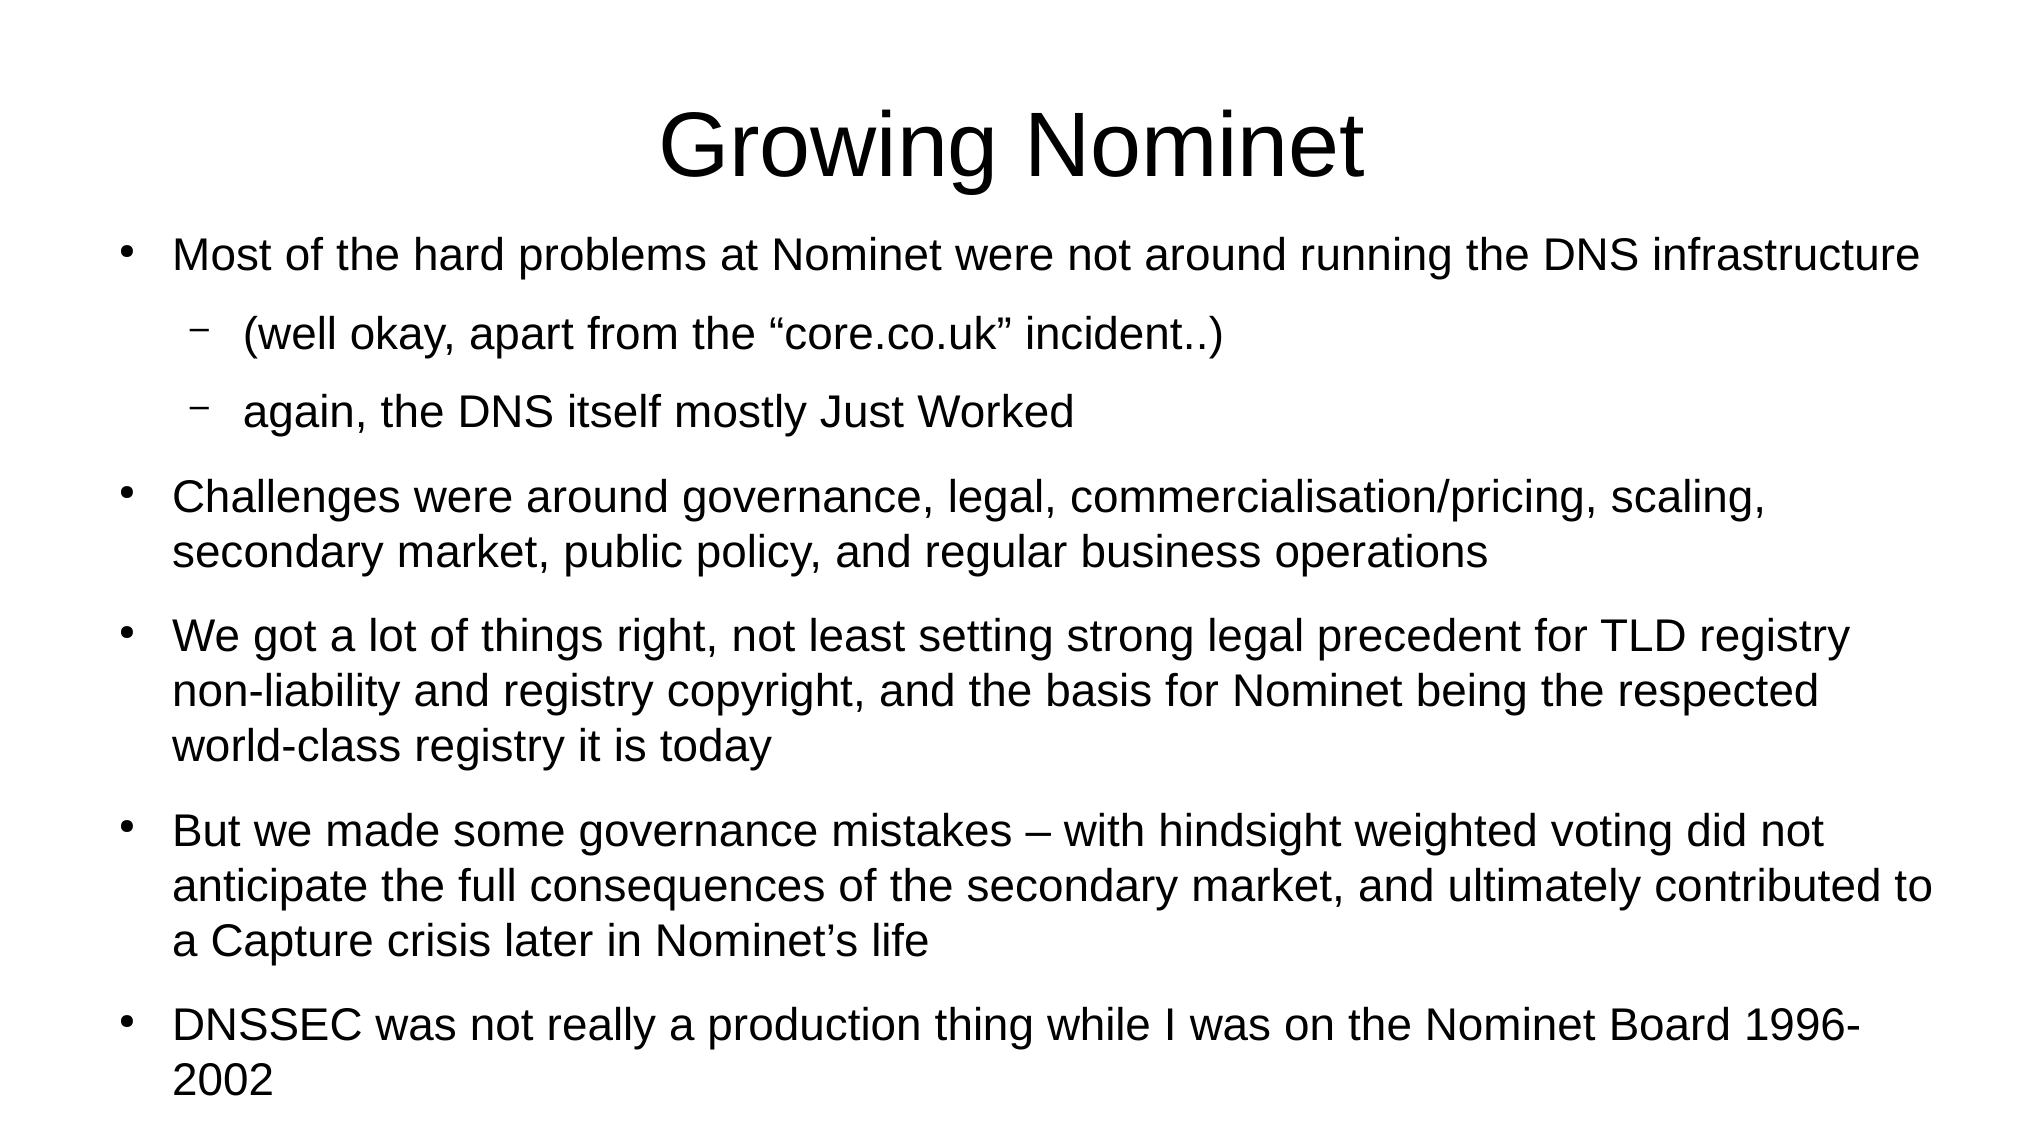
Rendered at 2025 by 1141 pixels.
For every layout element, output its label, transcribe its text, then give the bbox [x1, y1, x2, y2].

title Growing Nominet [101, 45, 1924, 224]
list Most of the hard problems at Nominet were not around running the DNS infrastructure (well okay, apart from the “core.co.uk” incident..) again, the DNS itself mostly Just Worked Challenges were around governance, legal, commercialisation/pricing, scaling, secondary market, public policy, and regular business operations We got a lot of things right, not least setting strong legal precedent for TLD registry non-liability and registry copyright, and the basis for Nominet being the respected world-class registry it is today But we made some governance mistakes – with hindsight weighted voting did not anticipate the full consequences of the secondary market, and ultimately contributed to a Capture crisis later in Nominet’s life DNSSEC was not really a production thing while I was on the Nominet Board 1996-2002 [101, 224, 1950, 886]
